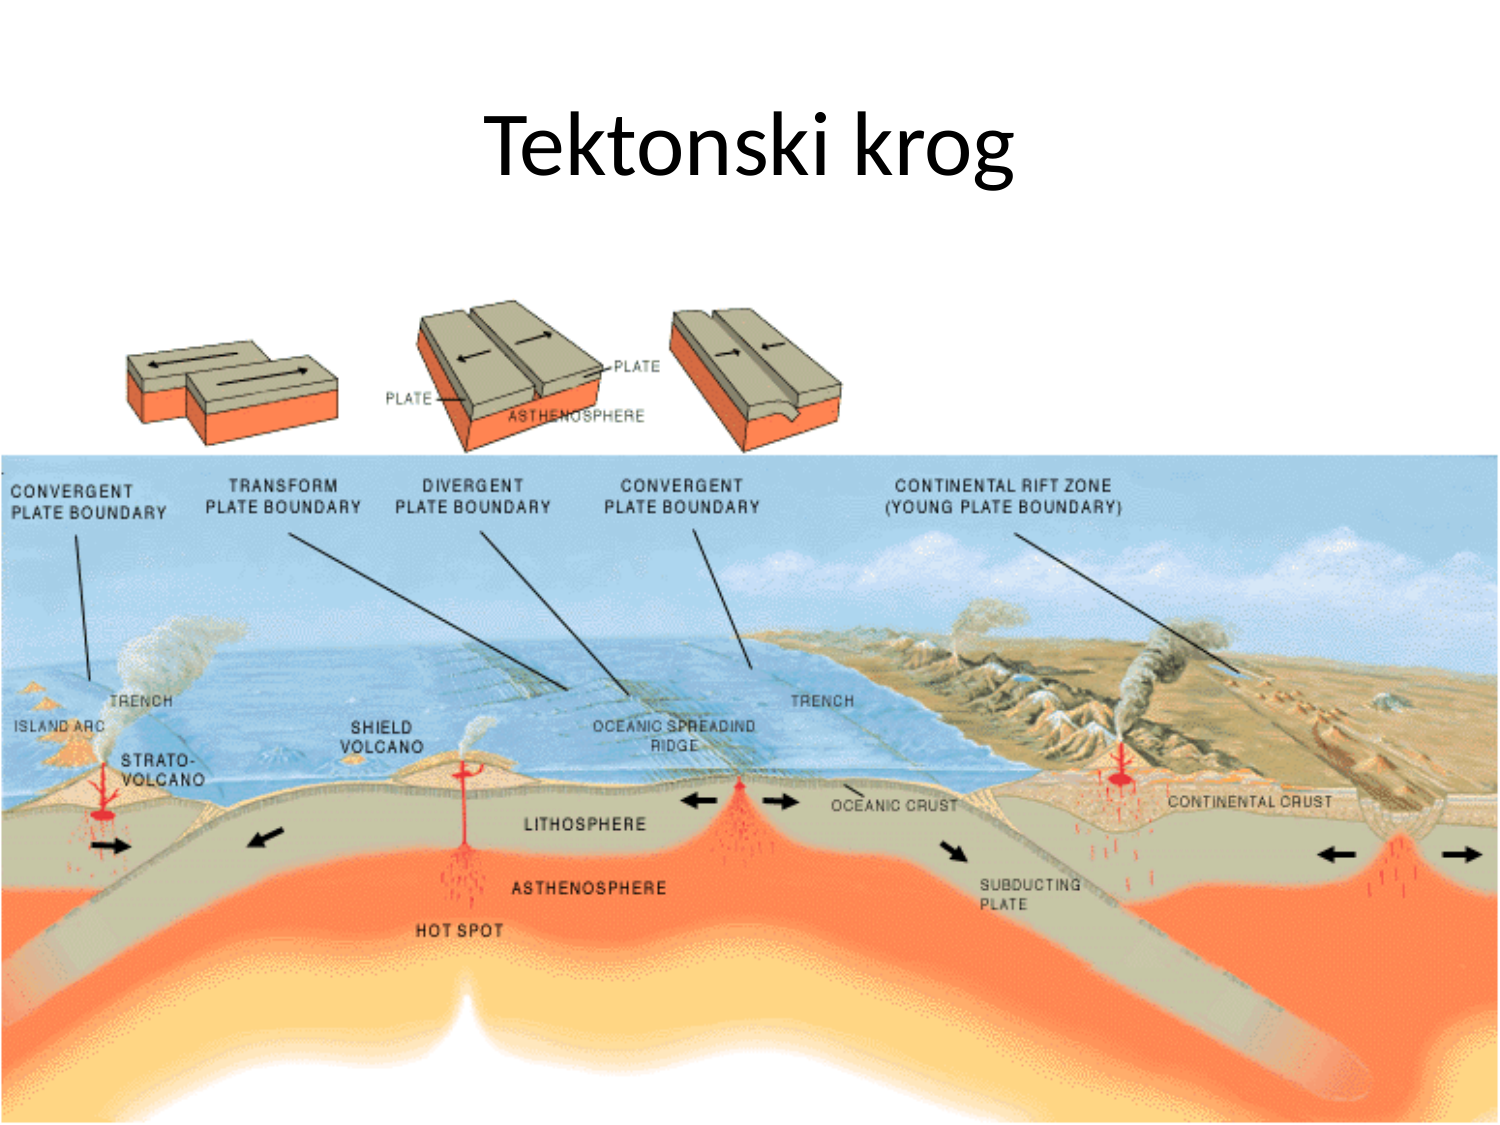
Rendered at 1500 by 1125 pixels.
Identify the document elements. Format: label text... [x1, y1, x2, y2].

title Tektonski krog [75, 45, 1425, 233]
picture [0, 295, 1500, 1125]
